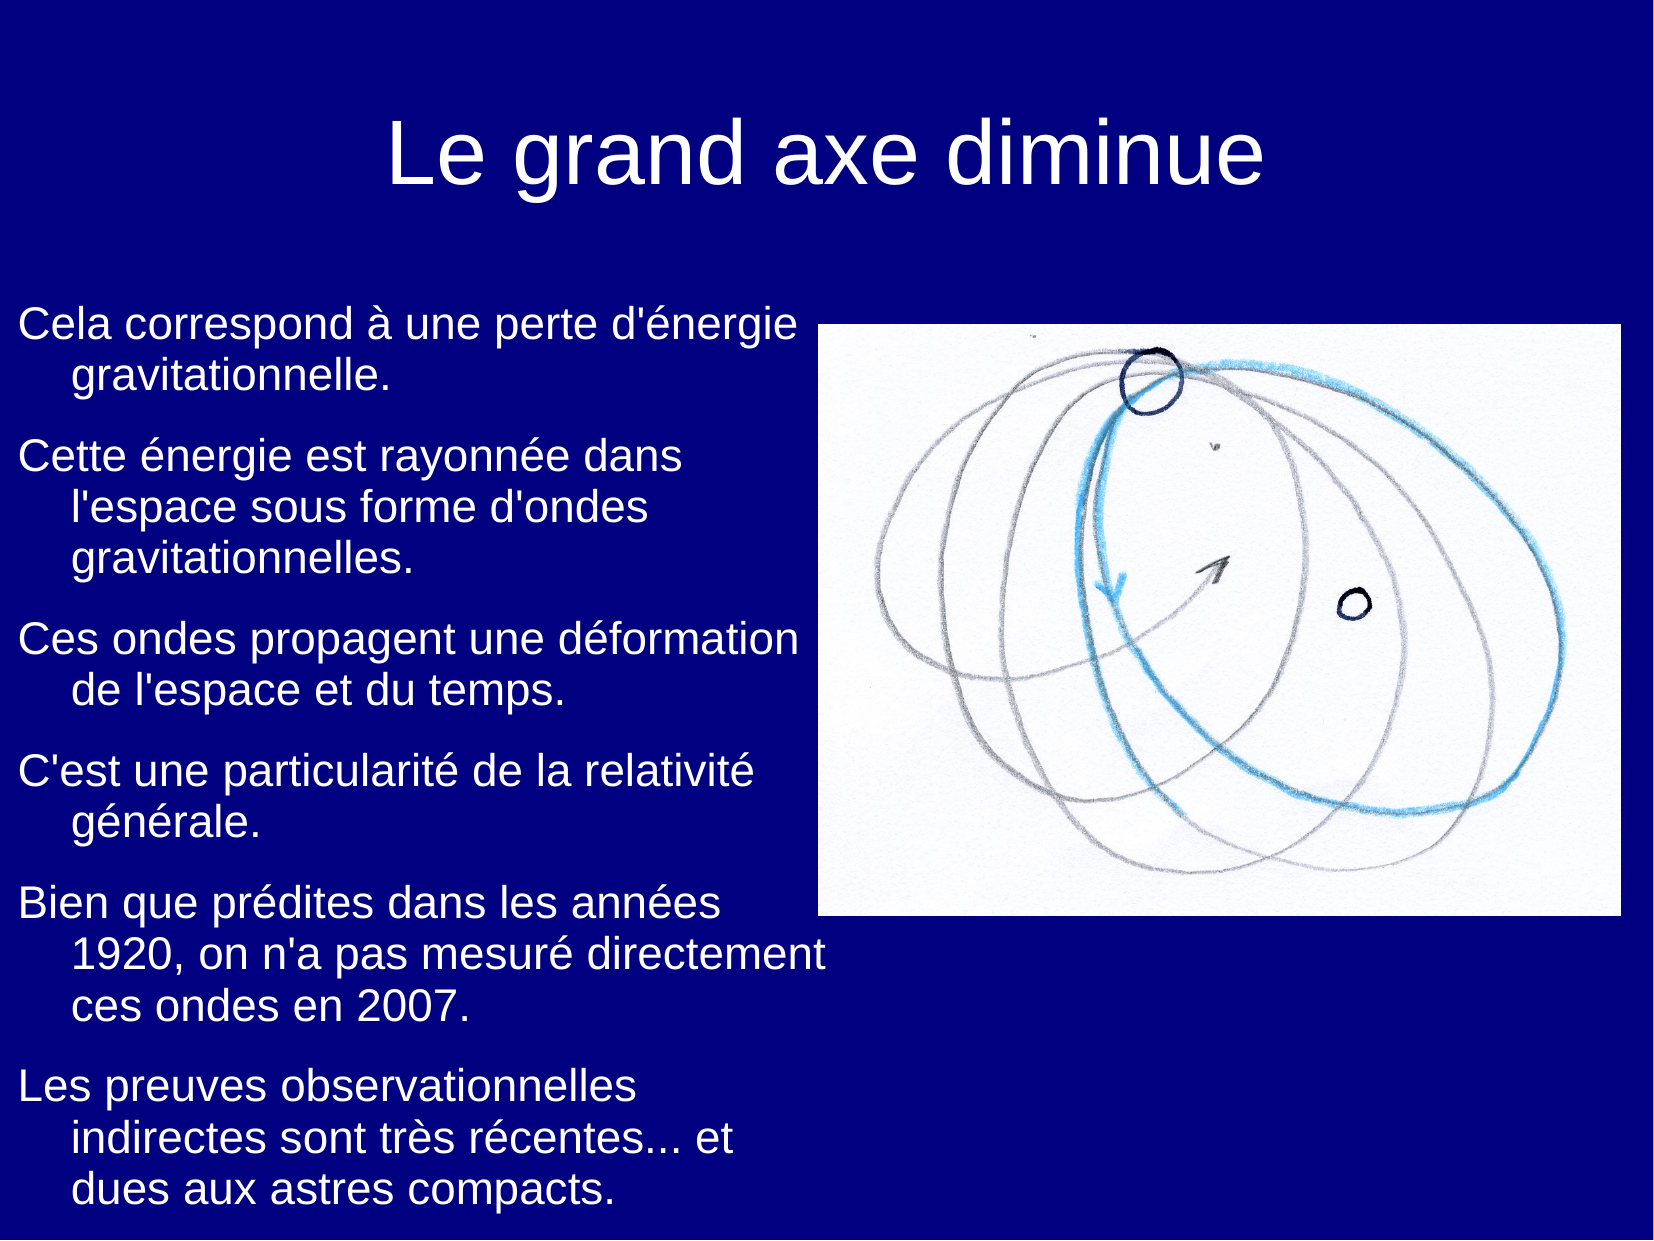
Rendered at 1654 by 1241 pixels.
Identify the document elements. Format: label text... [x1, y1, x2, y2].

title Le grand axe diminue [82, 49, 1571, 257]
list Cela correspond à une perte d'énergie gravitationnelle. Cette énergie est rayonnée dans l'espace sous forme d'ondes gravitationnelles. Ces ondes propagent une déformation de l'espace et du temps. C'est une particularité de la relativité générale. Bien que prédites dans les années 1920, on n'a pas mesuré directement ces ondes en 2007. Les preuves observationnelles indirectes sont très récentes... et dues aux astres compacts. [0, 297, 827, 1211]
picture [818, 324, 1621, 916]
